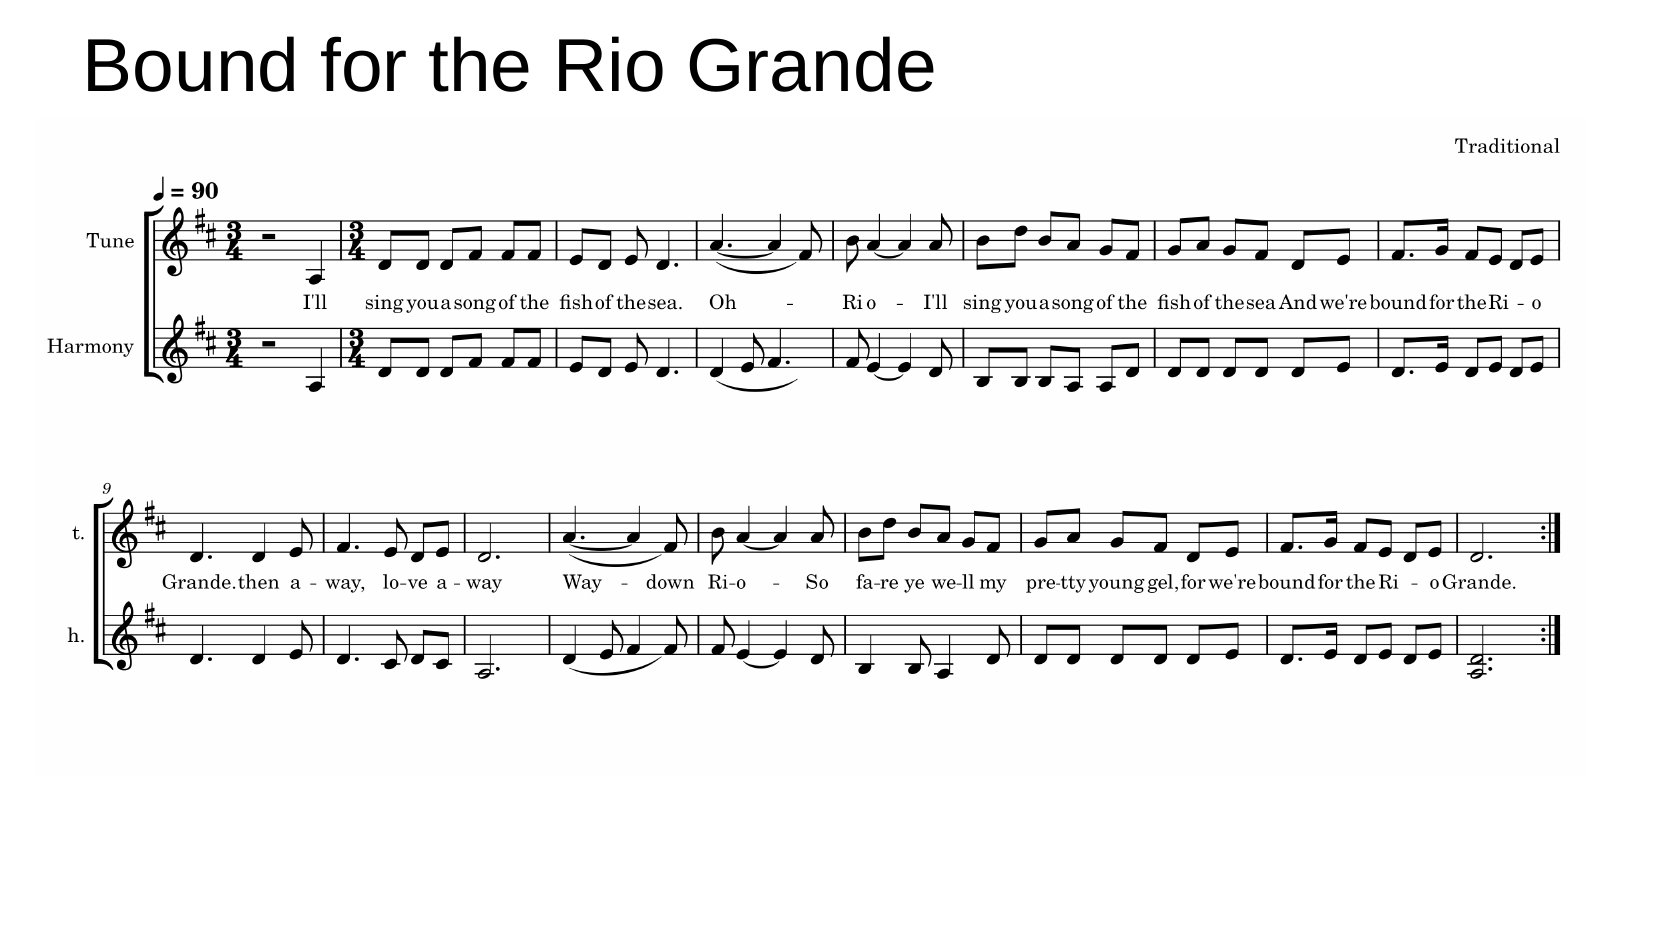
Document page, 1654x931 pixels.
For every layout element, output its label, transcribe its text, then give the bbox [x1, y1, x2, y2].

title Bound for the Rio Grande [82, 23, 1571, 108]
picture [35, 118, 1586, 775]
